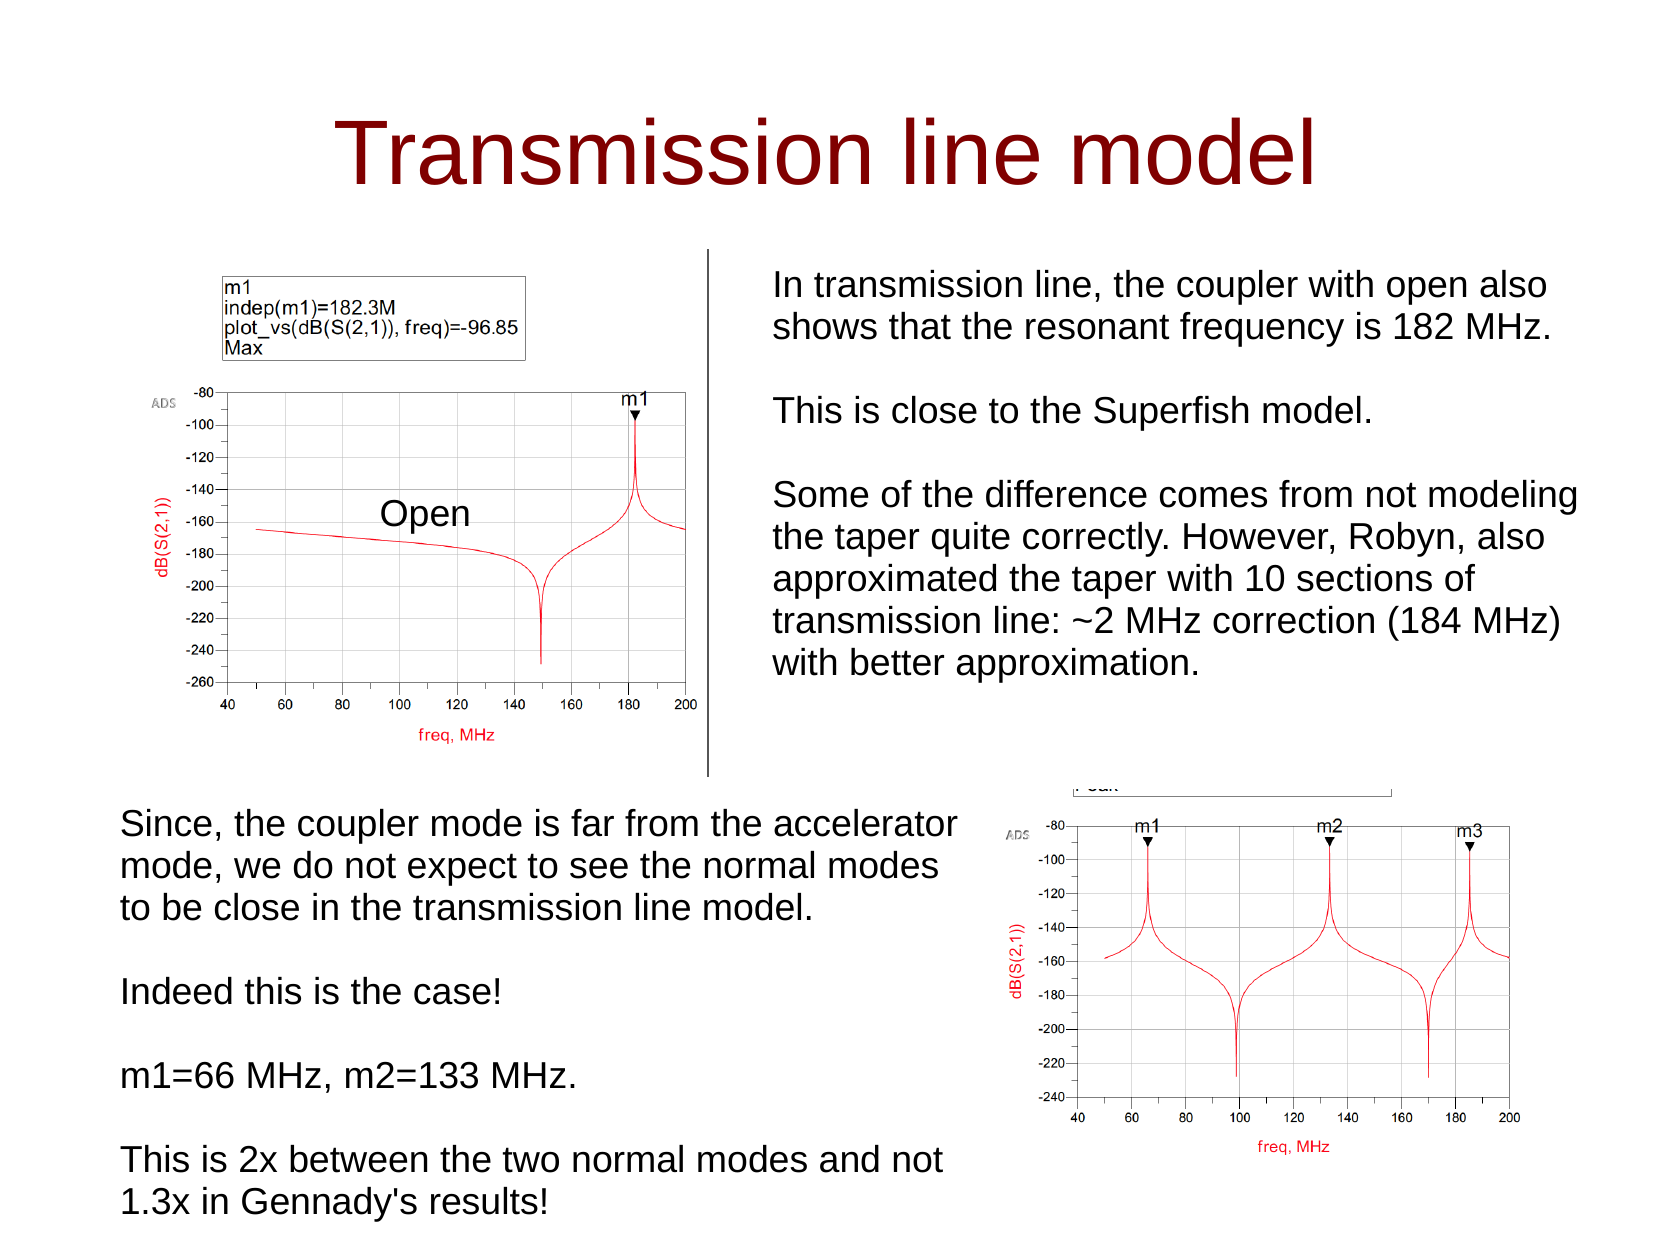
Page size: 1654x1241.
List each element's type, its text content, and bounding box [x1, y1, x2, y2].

picture [1001, 789, 1527, 1174]
text_box Since, the coupler mode is far from the accelerator mode, we do not expect to see the normal modes to be close in the transmission line model. Indeed this is the case! m1=66 MHz, m2=133 MHz. This is 2x between the two normal modes and not 1.3x in Gennady's results! [105, 795, 979, 1230]
picture [141, 249, 709, 777]
title Transmission line model [82, 49, 1571, 257]
text_box In transmission line, the coupler with open also shows that the resonant frequency is 182 MHz. This is close to the Superfish model. Some of the difference comes from not modeling the taper quite correctly. However, Robyn, also approximated the taper with 10 sections of transmission line: ~2 MHz correction (184 MHz) with better approximation. [757, 256, 1606, 734]
